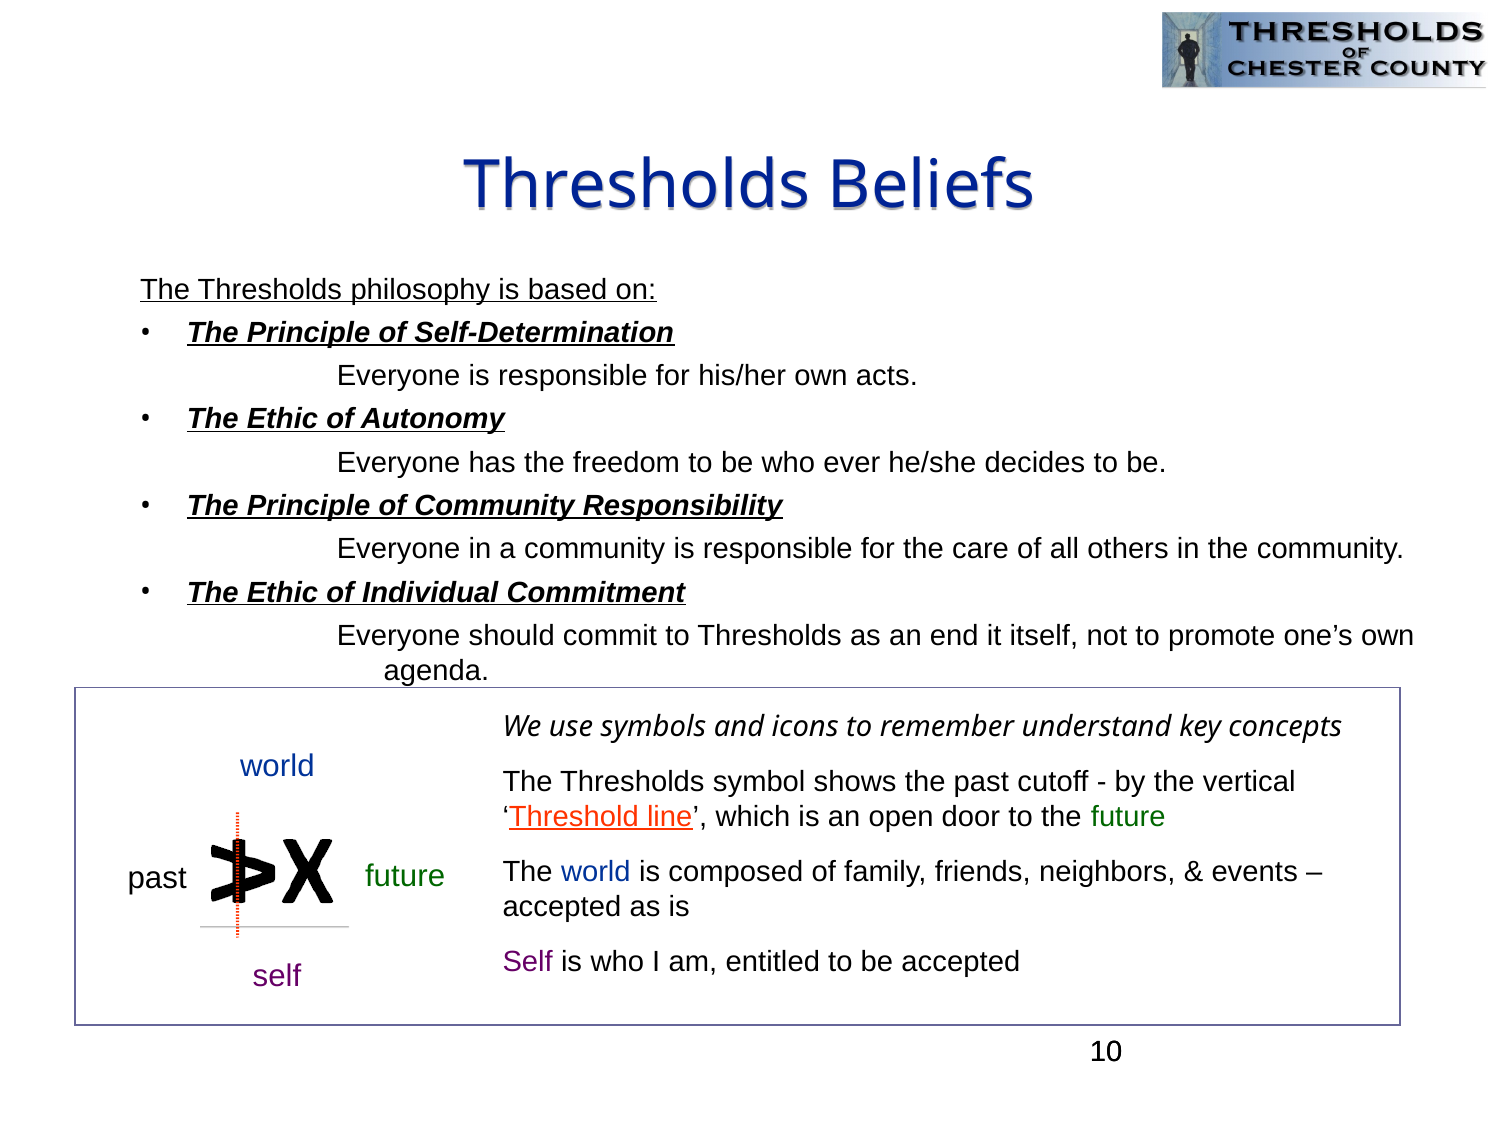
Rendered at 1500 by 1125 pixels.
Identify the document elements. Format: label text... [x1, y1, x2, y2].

picture [200, 825, 351, 927]
text_box world [225, 737, 338, 791]
text_box self [237, 947, 351, 1001]
text_box past [112, 849, 200, 903]
text_box The Thresholds philosophy is based on: The Principle of Self-Determination Everyone is responsible for his/her own acts. The Ethic of Autonomy Everyone has the freedom to be who ever he/she decides to be. The Principle of Community Responsibility Everyone in a community is responsible for the care of all others in the community. The Ethic of Individual Commitment Everyone should commit to Thresholds as an end it itself, not to promote one’s own agenda. [125, 262, 1438, 663]
text_box We use symbols and icons to remember understand key concepts The Thresholds symbol shows the past cutoff - by the vertical ‘Threshold line’, which is an open door to the future The world is composed of family, friends, neighbors, & events – accepted as is Self is who I am, entitled to be accepted [487, 699, 1399, 988]
text_box 10 [1074, 1025, 1388, 1101]
text_box future [351, 847, 463, 901]
title Thresholds Beliefs [287, 87, 1213, 262]
